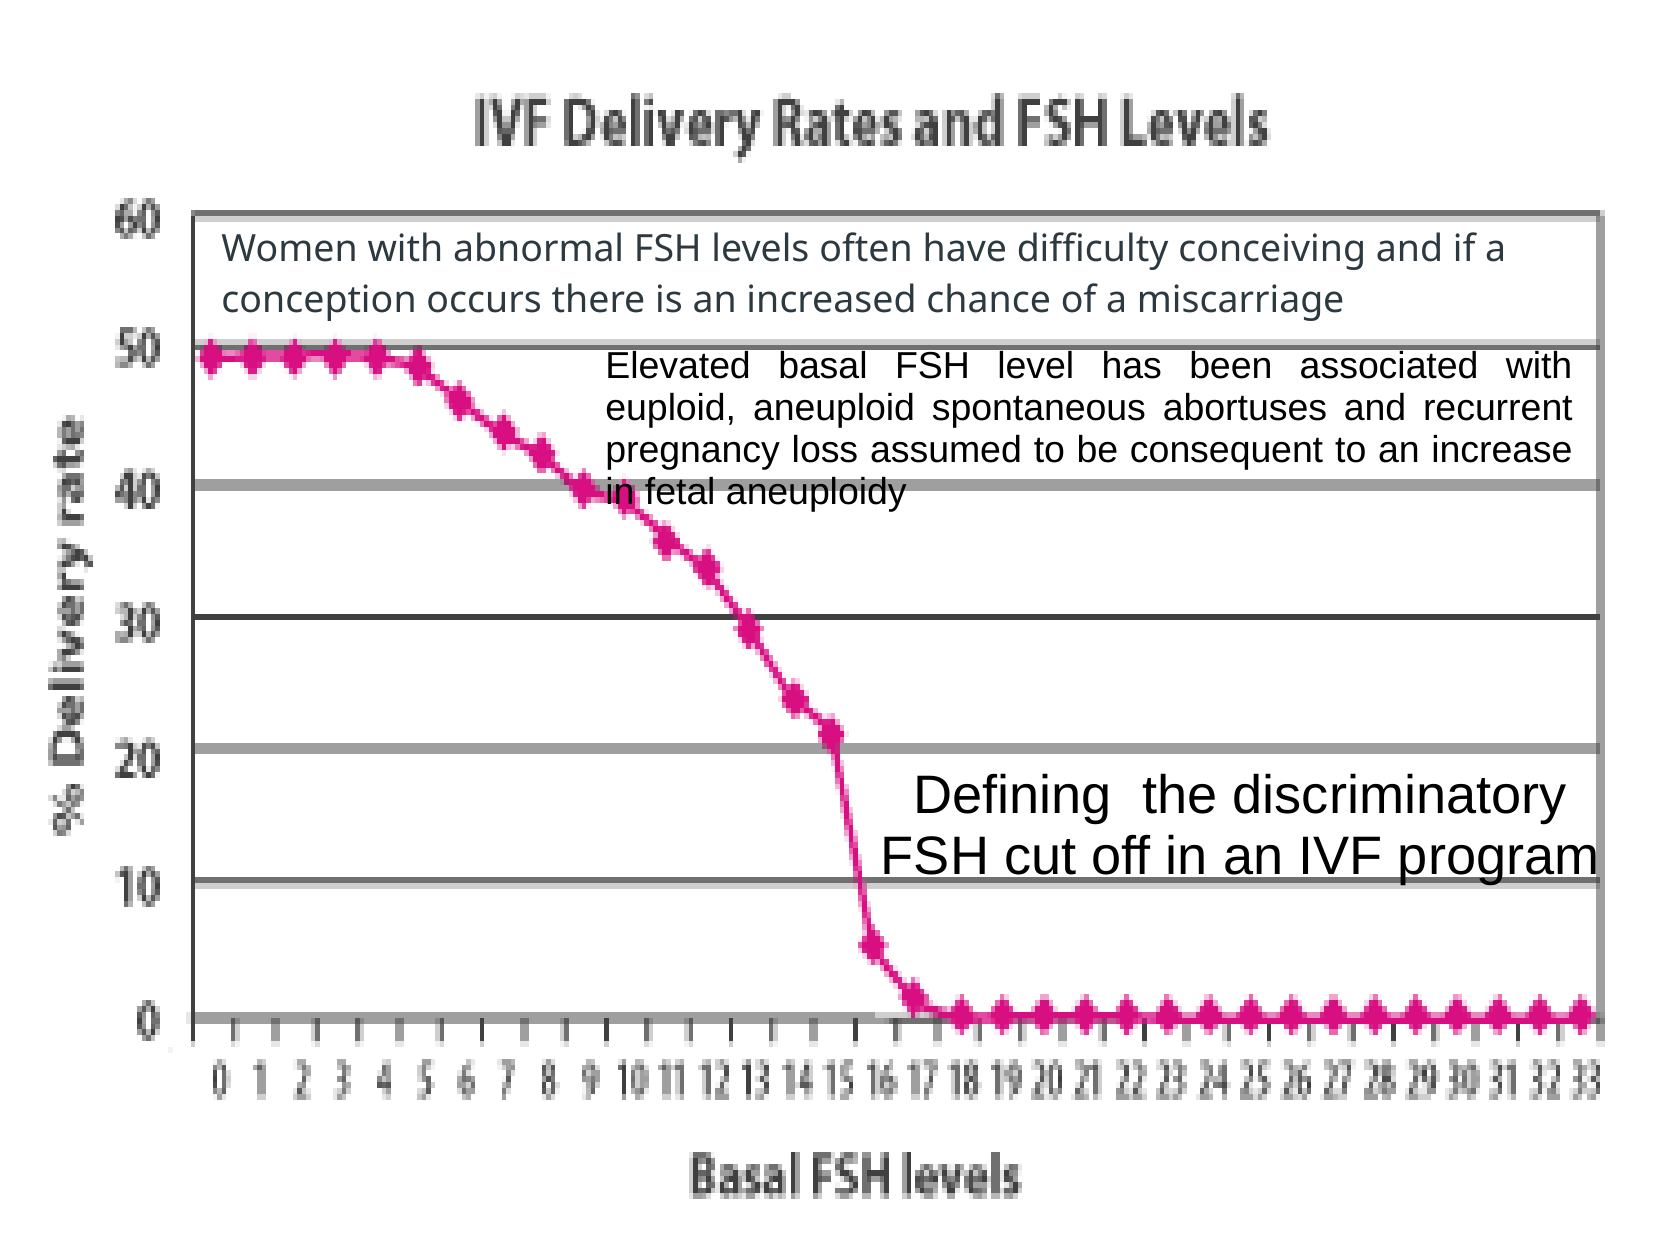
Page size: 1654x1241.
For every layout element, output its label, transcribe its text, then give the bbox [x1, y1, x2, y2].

picture [0, 29, 1654, 1241]
text_box Women with abnormal FSH levels often have difficulty conceiving and if a conception occurs there is an increased chance of a miscarriage [206, 214, 1595, 325]
text_box Elevated basal FSH level has been associated with euploid, aneuploid spontaneous abortuses and recurrent pregnancy loss assumed to be consequent to an increase in fetal aneuploidy [590, 337, 1595, 502]
text_box Defining the discriminatory FSH cut off in an IVF program [857, 764, 1625, 886]
